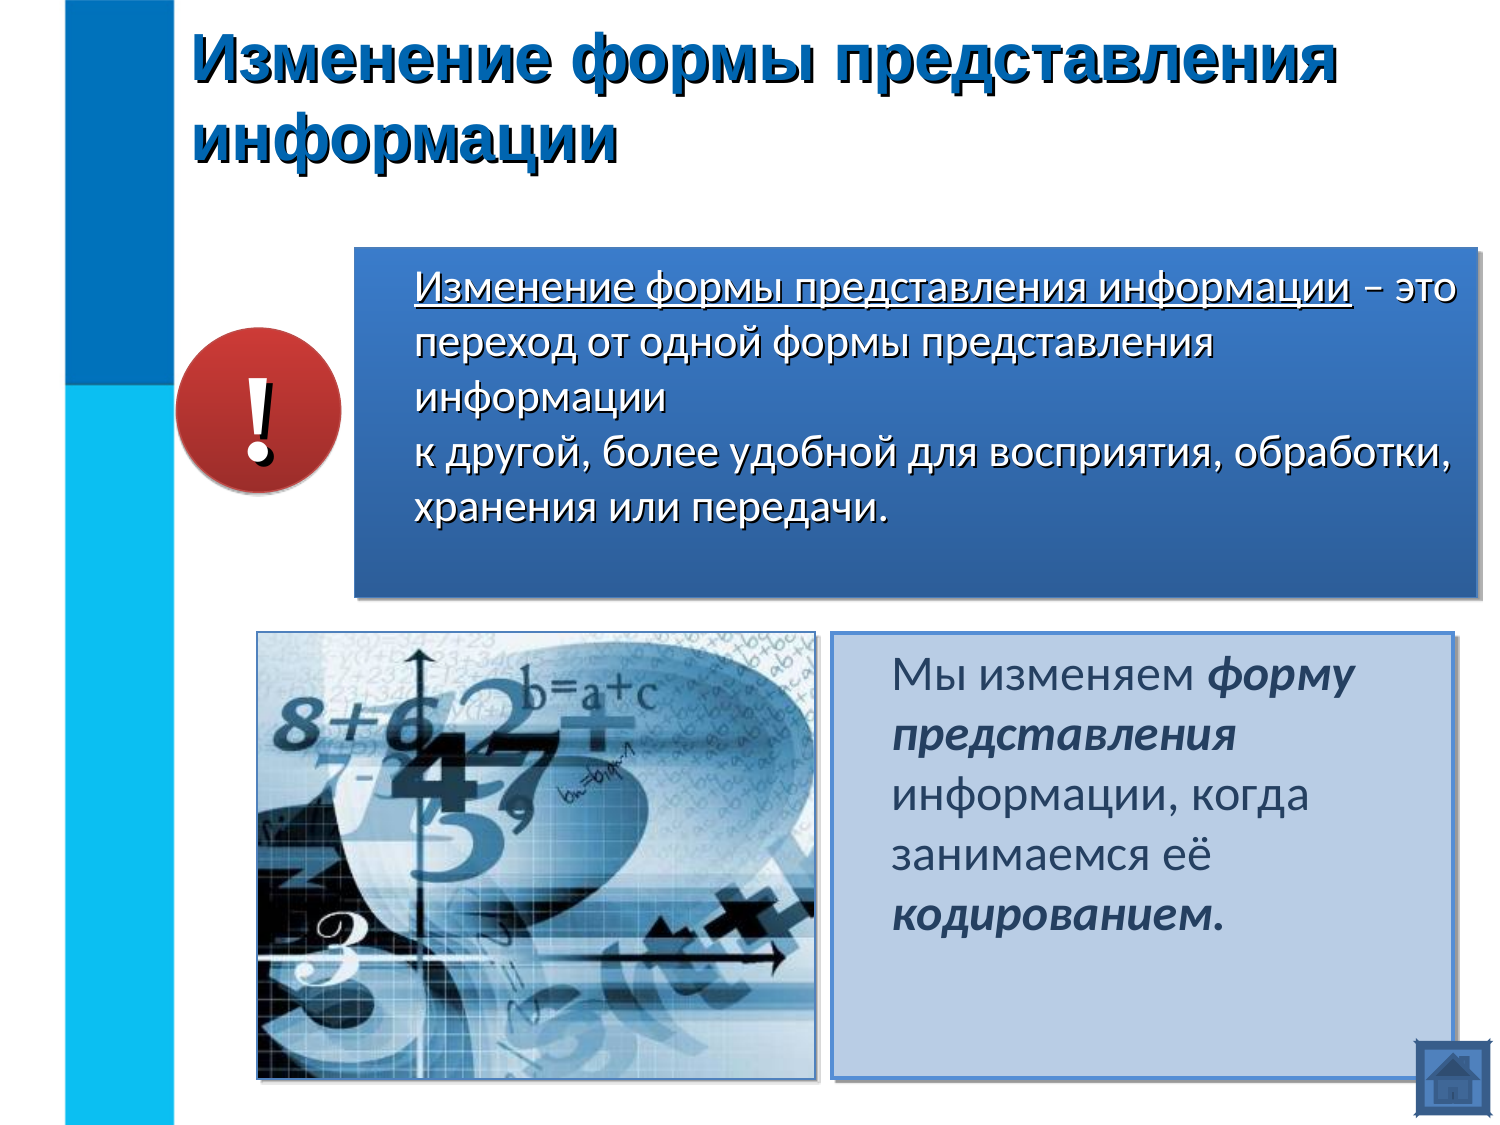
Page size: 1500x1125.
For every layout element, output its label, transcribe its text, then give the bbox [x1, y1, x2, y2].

text_box Изменение формы представления информации – это переход от одной формы представления информации к другой, более удобной для восприятия, обработки, хранения или передачи. [354, 247, 1477, 598]
picture [0, 0, 1500, 1125]
title Изменение формы представления информации [175, 0, 1500, 188]
text_box ! [176, 328, 341, 493]
text_box Мы изменяем форму представления информации, когда занимаемся её кодированием. [831, 632, 1454, 1079]
text_box [1419, 1042, 1489, 1114]
